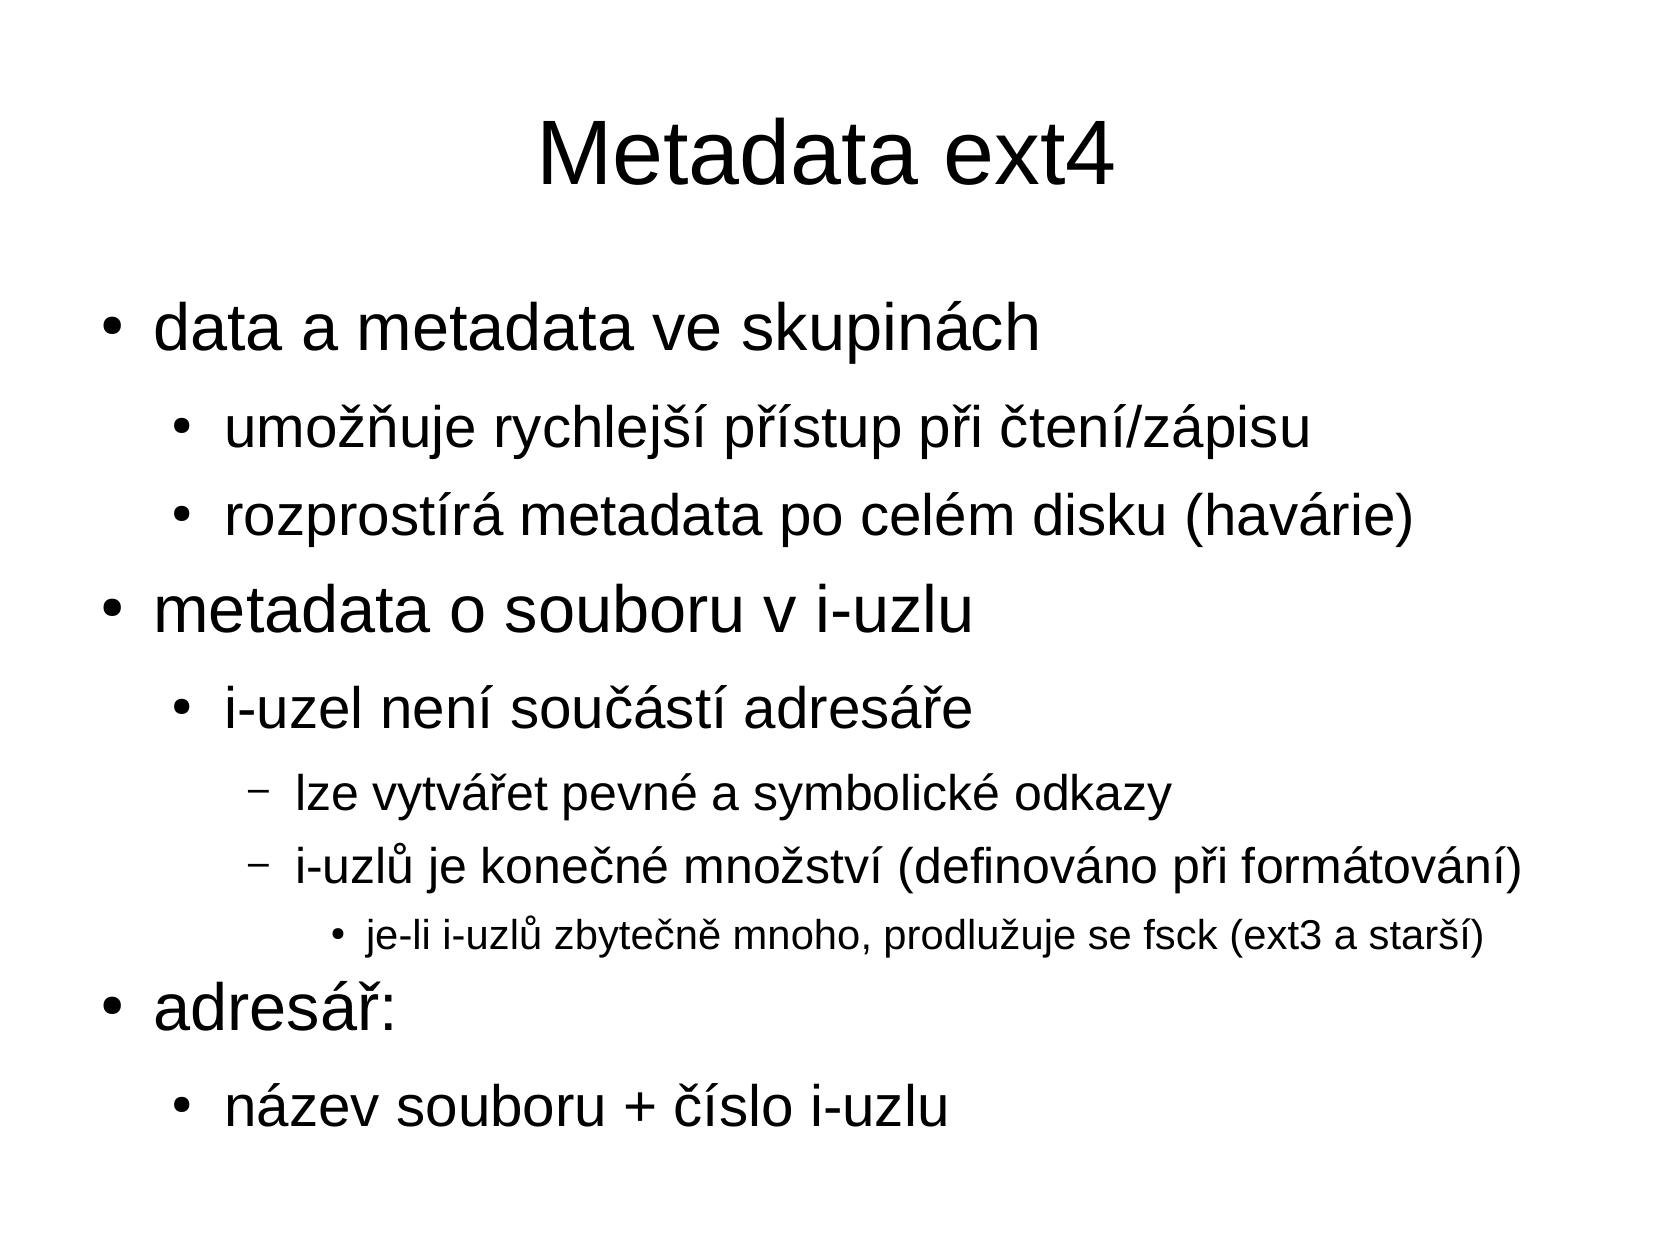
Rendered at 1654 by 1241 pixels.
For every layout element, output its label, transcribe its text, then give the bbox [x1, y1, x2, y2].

title Metadata ext4 [82, 56, 1571, 250]
list data a metadata ve skupinách umožňuje rychlejší přístup při čtení/zápisu rozprostírá metadata po celém disku (havárie) metadata o souboru v i-uzlu i-uzel není součástí adresáře lze vytvářet pevné a symbolické odkazy i-uzlů je konečné množství (definováno při formátování) je-li i-uzlů zbytečně mnoho, prodlužuje se fsck (ext3 a starší) adresář: název souboru + číslo i-uzlu [82, 290, 1571, 1140]
